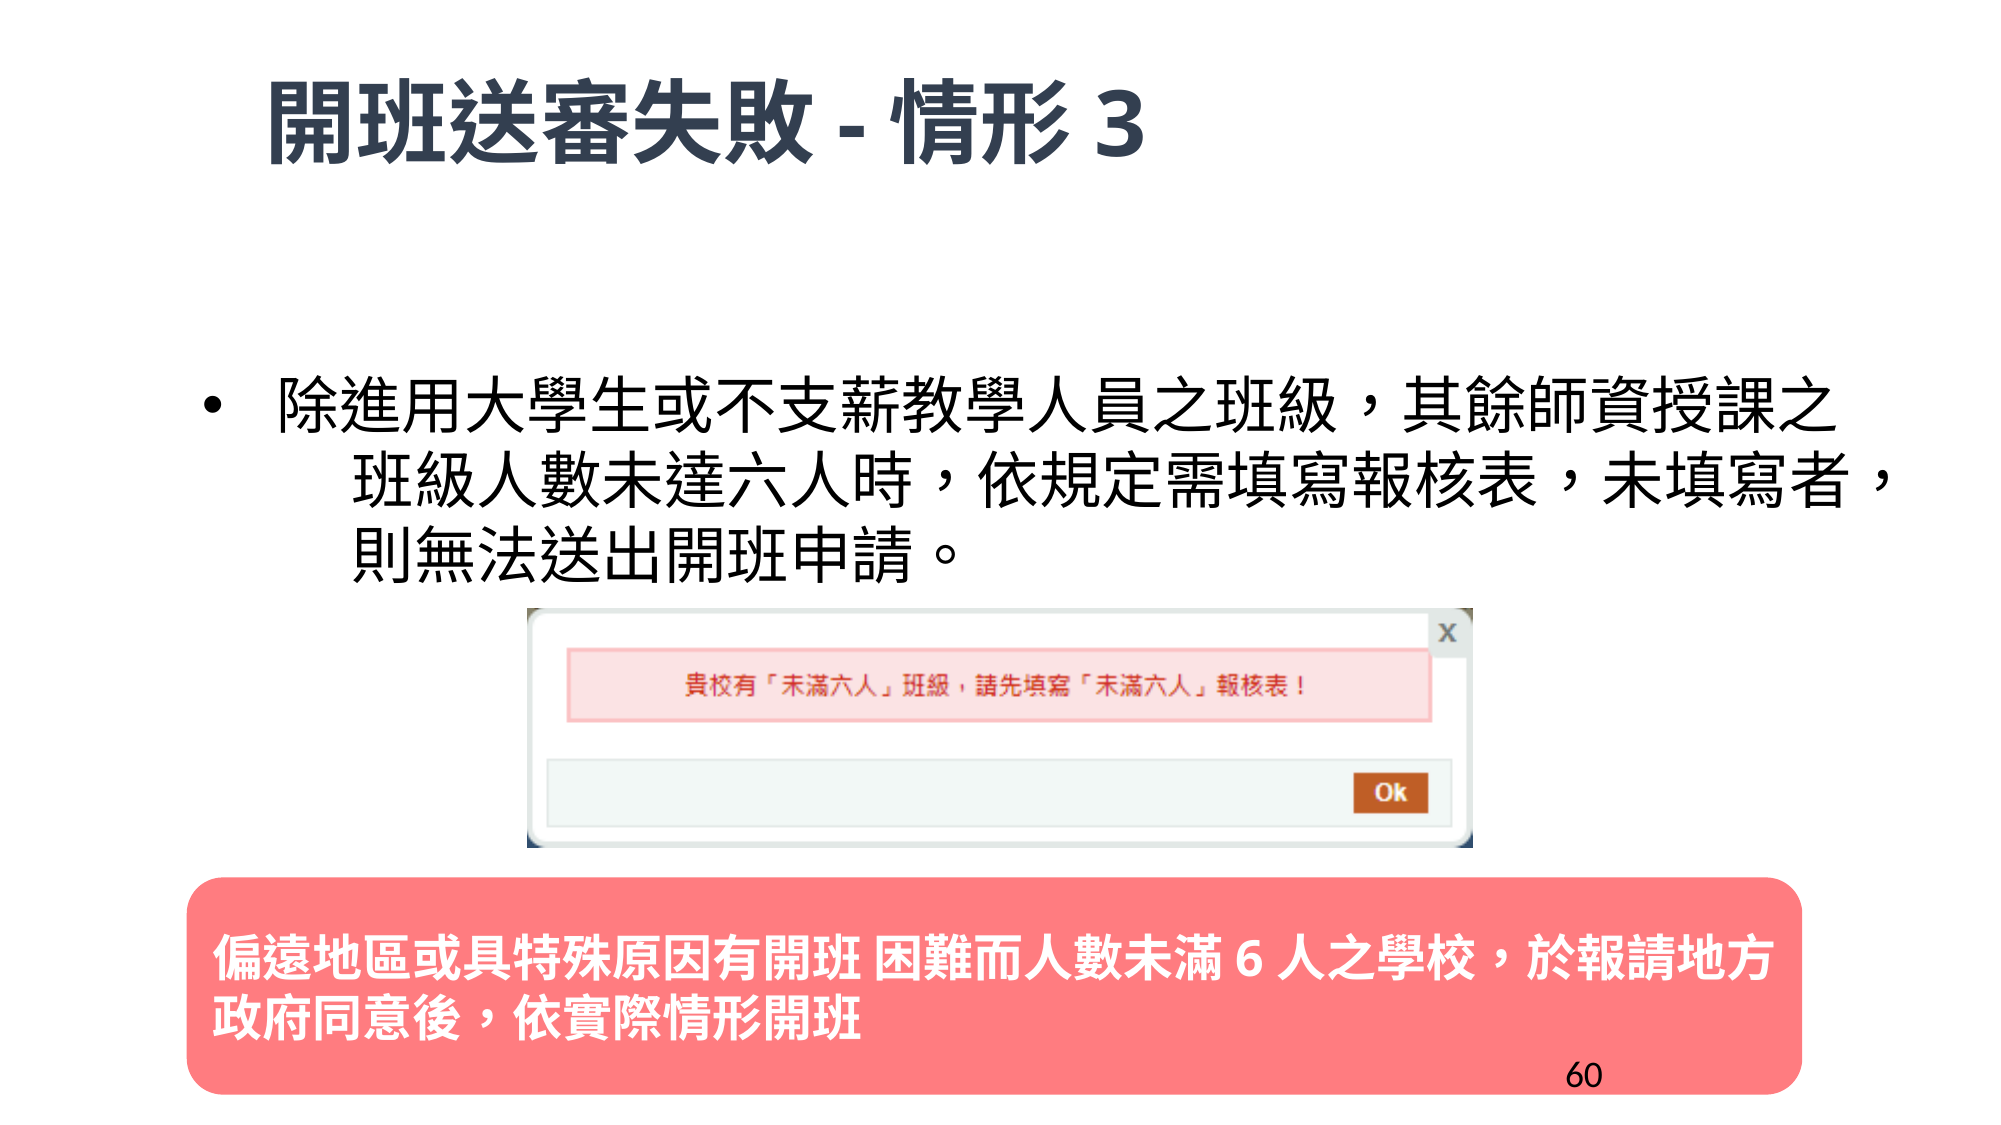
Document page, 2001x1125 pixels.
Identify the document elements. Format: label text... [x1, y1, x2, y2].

text_box [1550, 1042, 2000, 1103]
subtitle 除進用大學生或不支薪教學人員之班級，其餘師資授課之班級人數未達六人時，依規定需填寫報核表，未填寫者，則無法送出開班申請。 [186, 358, 1900, 1042]
picture [527, 608, 1473, 848]
text_box 偏遠地區或具特殊原因有開班 困難而人數未滿6人之學校，於報請地方政府同意後，依實際情形開班 [186, 877, 1803, 1095]
text_box 開班送審失敗-情形3 [250, 58, 1162, 183]
